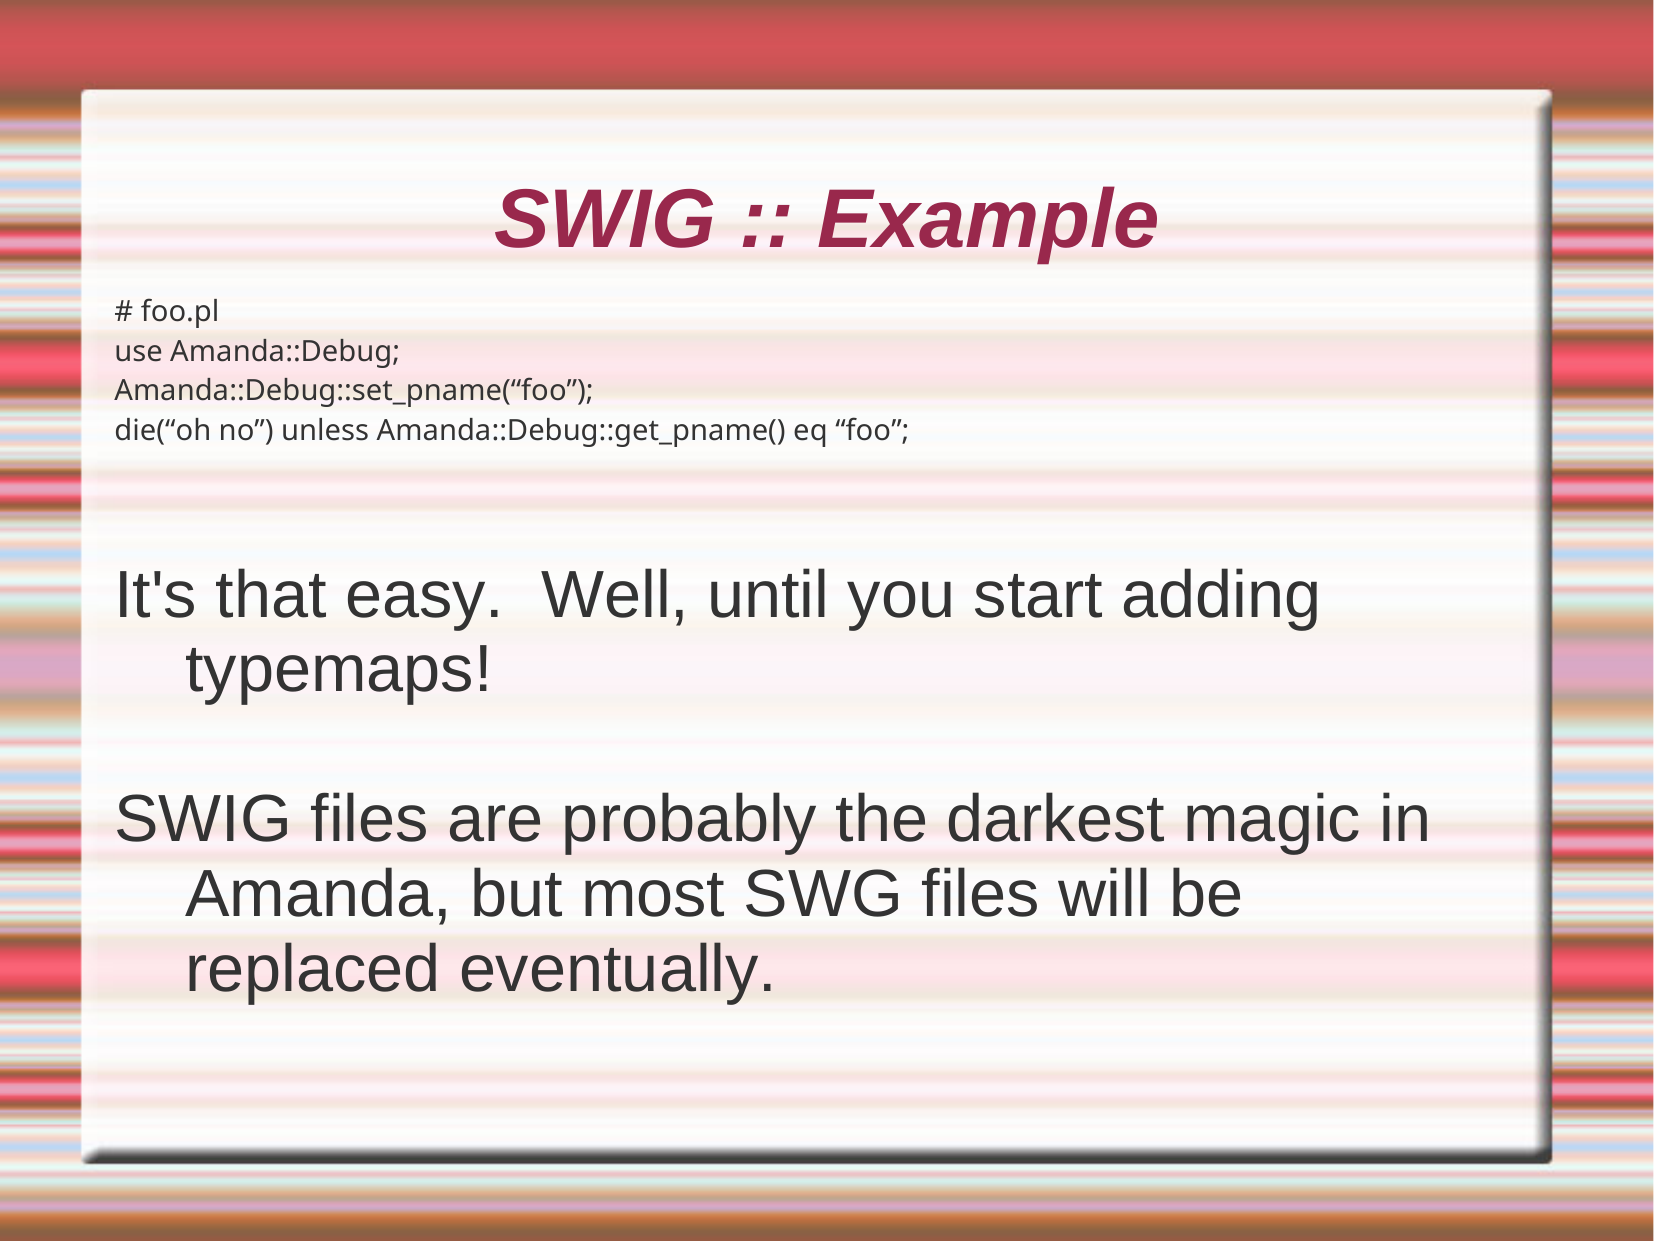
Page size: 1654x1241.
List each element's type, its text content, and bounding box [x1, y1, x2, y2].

list # foo.pl use Amanda::Debug; Amanda::Debug::set_pname(“foo”); die(“oh no”) unless Amanda::Debug::get_pname() eq “foo”; It's that easy. Well, until you start adding typemaps! SWIG files are probably the darkest magic in Amanda, but most SWG files will be replaced eventually. [102, 290, 1514, 1094]
title SWIG :: Example [121, 114, 1534, 322]
picture [0, 0, 1654, 1241]
